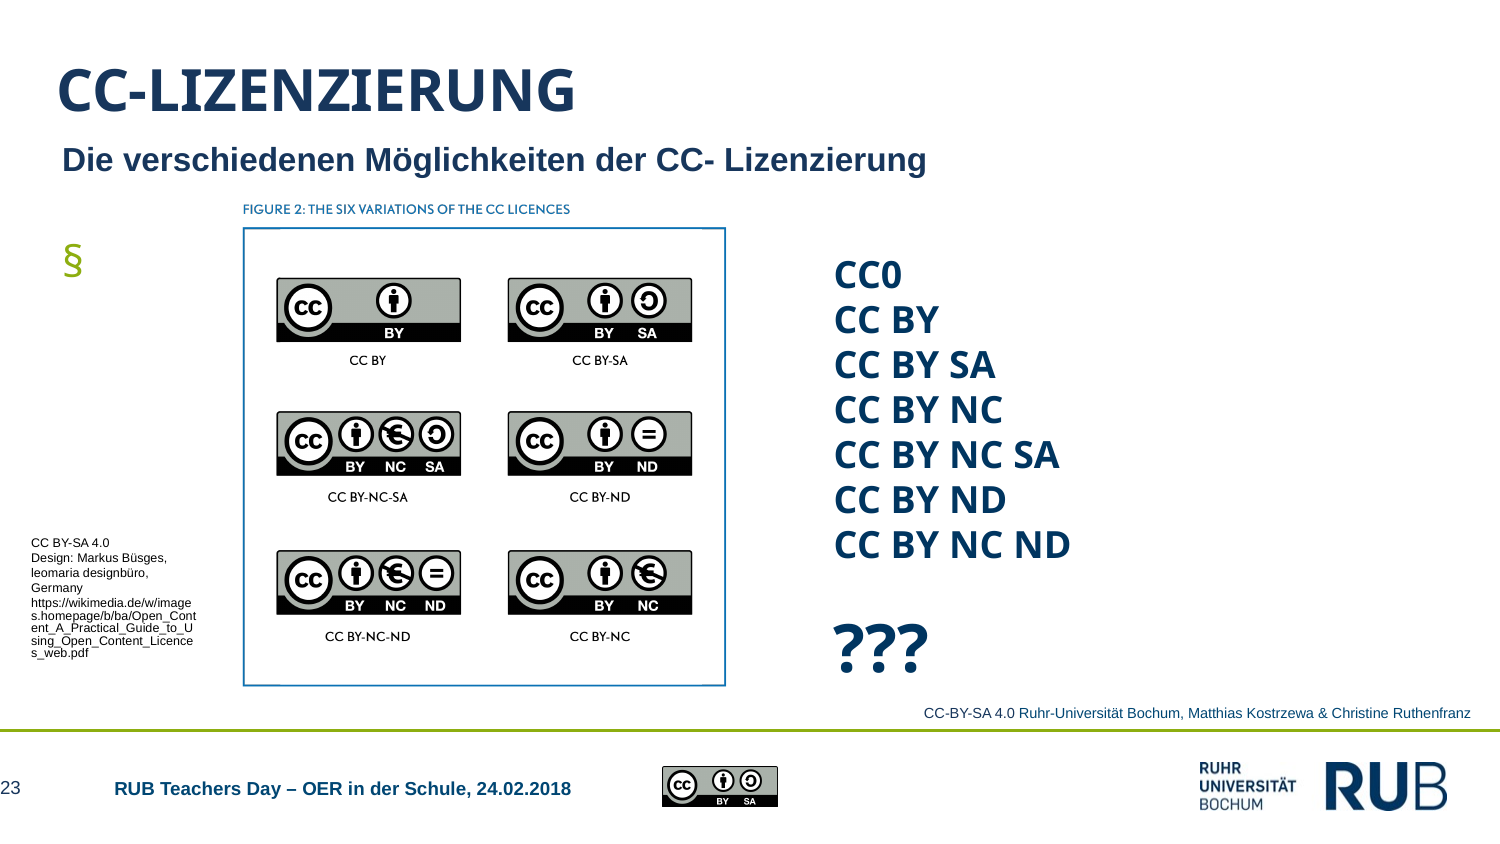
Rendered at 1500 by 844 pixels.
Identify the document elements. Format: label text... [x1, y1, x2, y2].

text_box CC-BY-SA 4.0 Ruhr-Universität Bochum, Matthias Kostrzewa & Christine Ruthenfranz [909, 697, 1487, 729]
text_box CC BY-SA 4.0 Design: Markus Büsges, leomaria designbüro, Germany https://wikimedia.de/w/images.homepage/b/ba/Open_Content_A_Practical_Guide_to_Using_Open_Content_Licences_web.pdf [16, 527, 213, 679]
text_box CC0 CC BY CC BY SA CC BY NC CC BY NC SA CC BY ND CC BY NC ND ??? [818, 243, 1222, 714]
text_box 23 [0, 764, 85, 810]
picture [232, 194, 735, 694]
text_box CC-Lizenzierung [55, 53, 1002, 124]
picture [662, 766, 778, 808]
text_box Die verschiedenen Möglichkeiten der CC- Lizenzierung [62, 138, 1000, 273]
text_box RUB Teachers Day – OER in der Schule, 24.02.2018 [114, 776, 948, 822]
